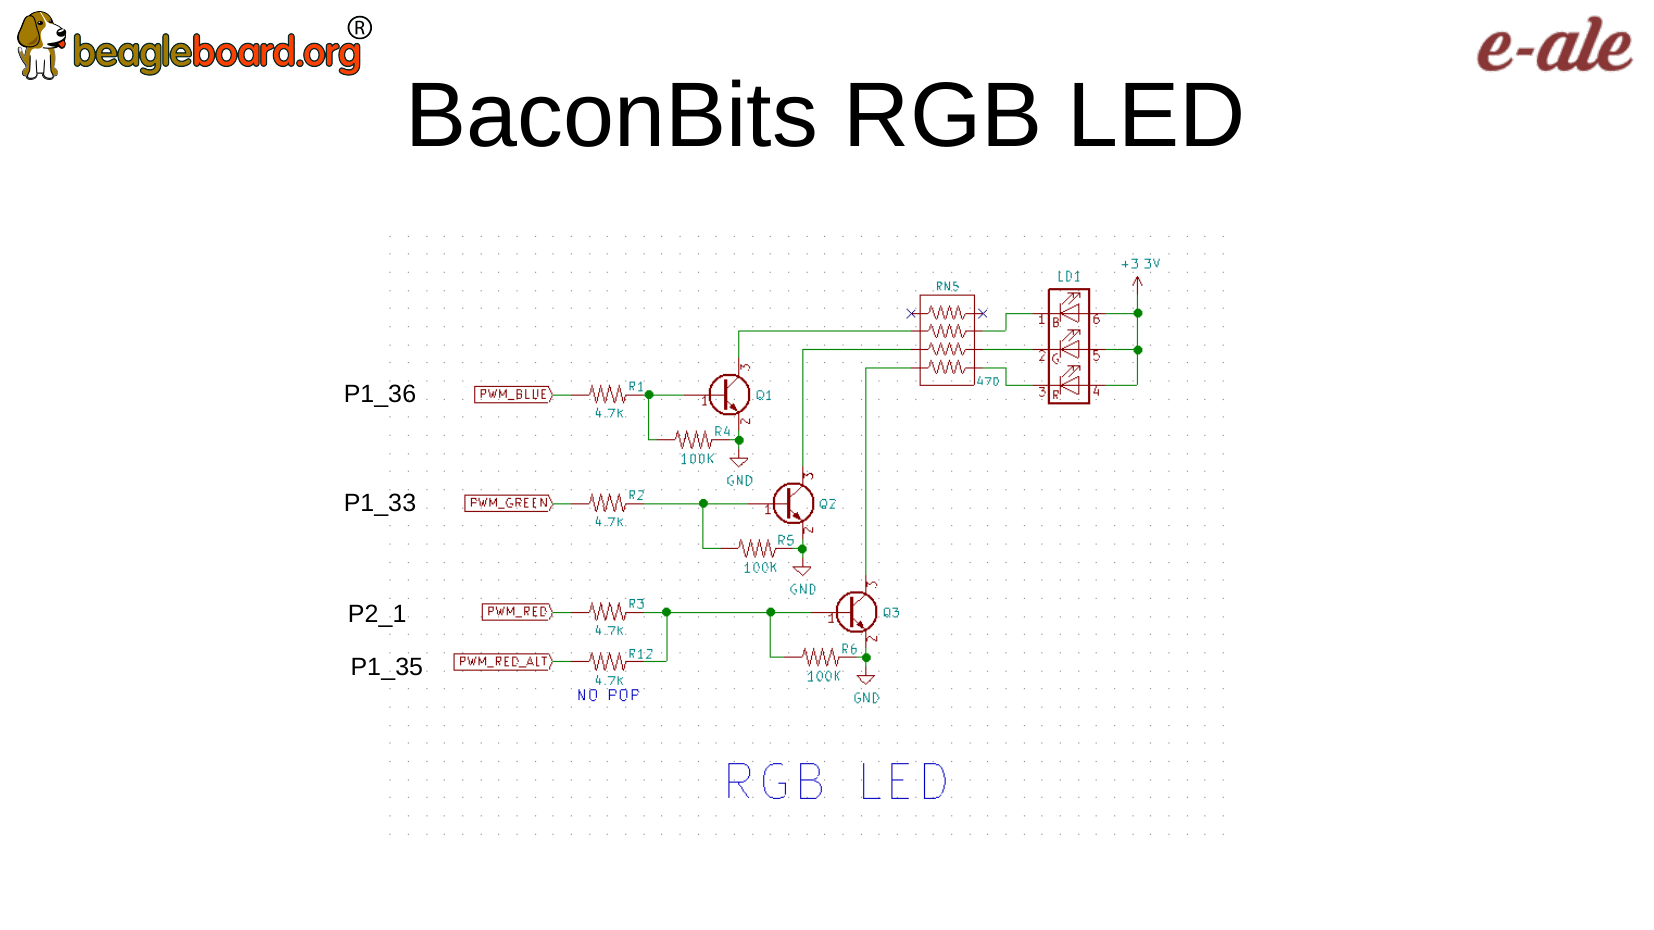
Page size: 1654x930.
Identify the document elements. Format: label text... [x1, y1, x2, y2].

picture [379, 226, 1233, 847]
picture [17, 11, 372, 80]
text_box P1_36 [328, 372, 432, 412]
text_box P2_1 [333, 592, 436, 631]
title BaconBits RGB LED [82, 37, 1571, 193]
text_box P1_33 [328, 481, 432, 520]
picture [1475, 14, 1636, 74]
text_box P1_35 [335, 645, 439, 685]
